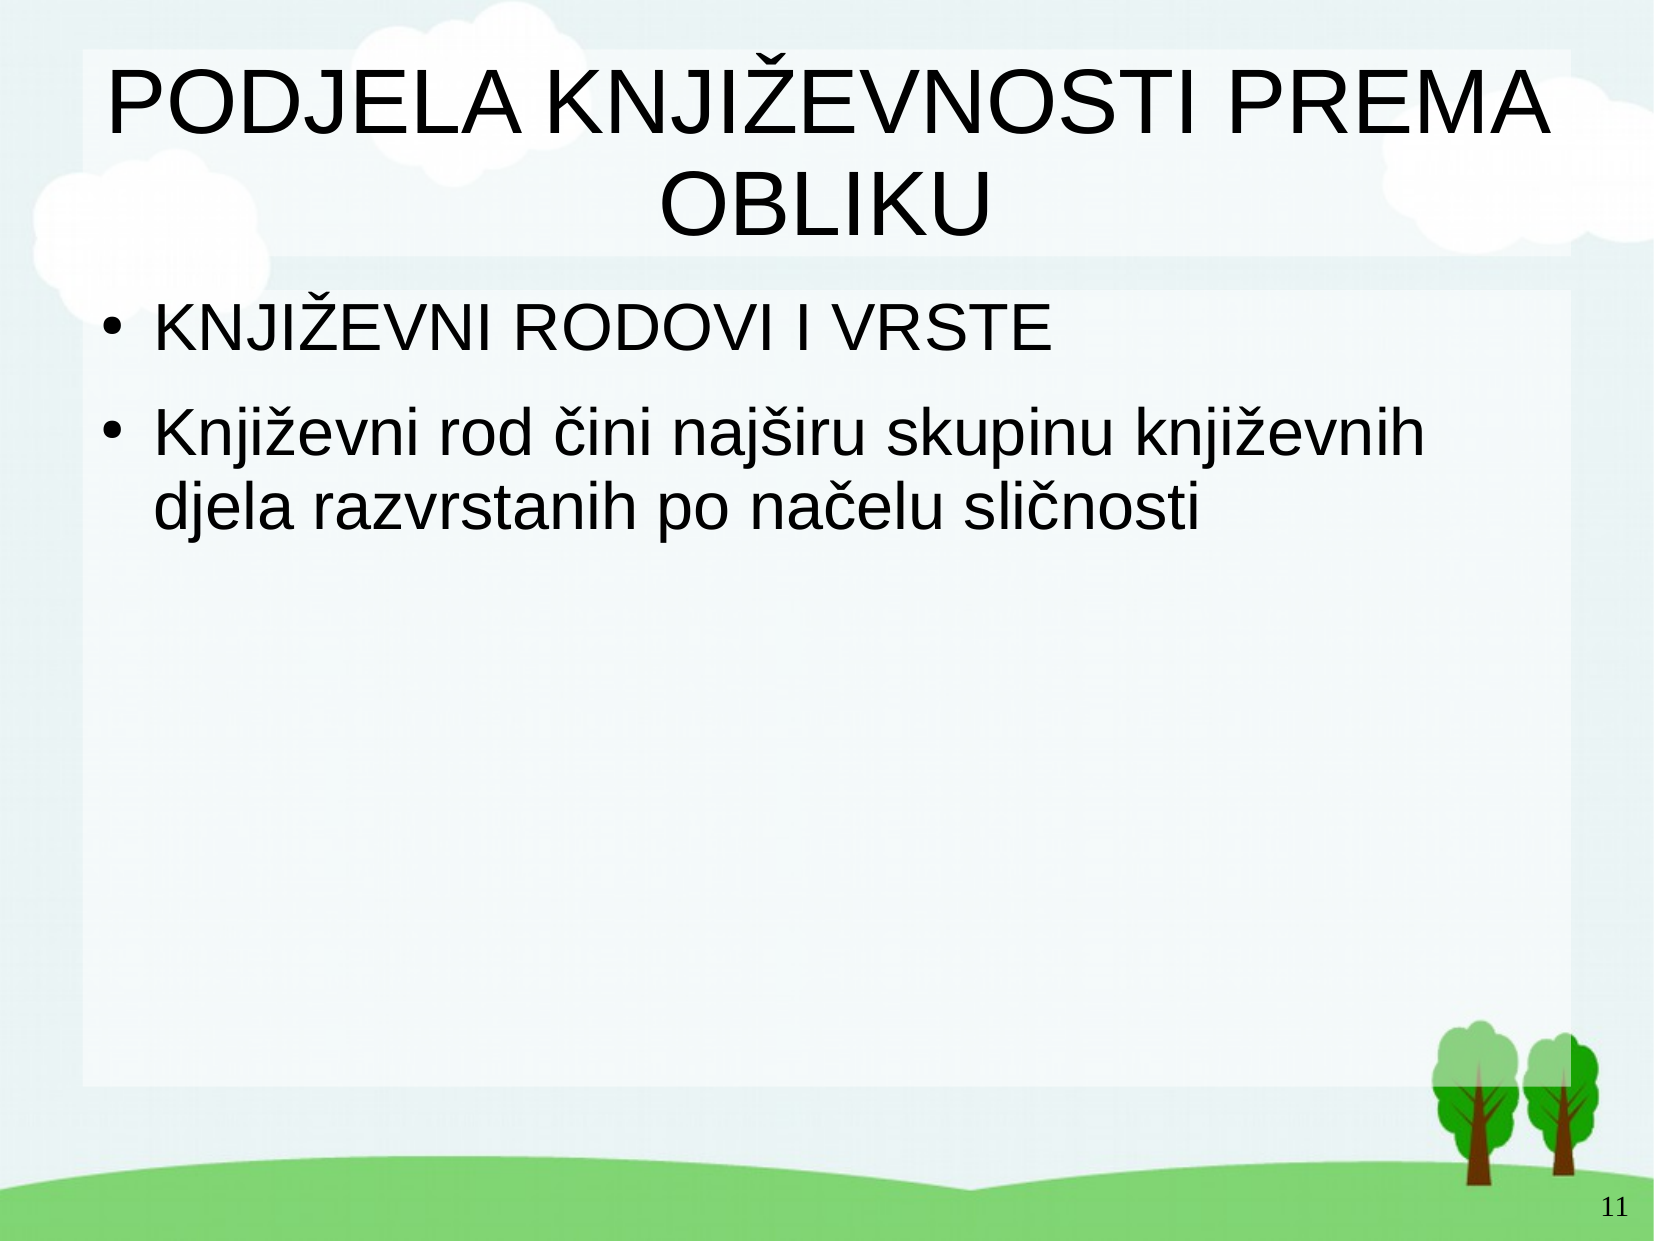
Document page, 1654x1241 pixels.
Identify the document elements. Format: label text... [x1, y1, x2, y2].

title PODJELA KNJIŽEVNOSTI PREMA OBLIKU [82, 49, 1571, 257]
list KNJIŽEVNI RODOVI I VRSTE Književni rod čini najširu skupinu književnih djela razvrstanih po načelu sličnosti [82, 290, 1571, 1087]
picture [0, 0, 1654, 1241]
